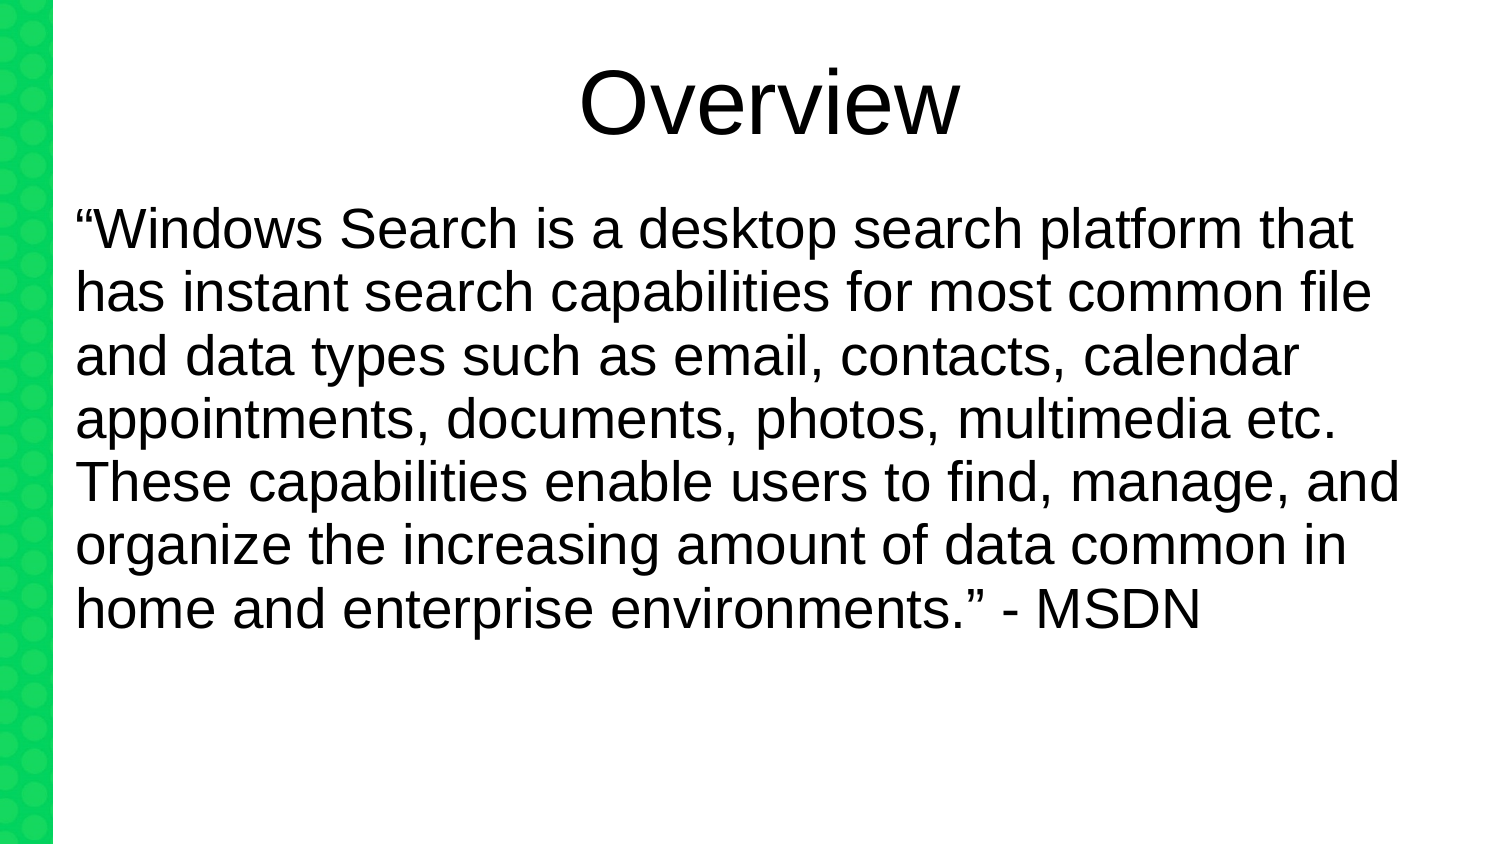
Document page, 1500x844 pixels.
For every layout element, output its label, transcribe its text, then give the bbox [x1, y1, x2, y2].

list “Windows Search is a desktop search platform that has instant search capabilities for most common file and data types such as email, contacts, calendar appointments, documents, photos, multimedia etc. These capabilities enable users to find, manage, and organize the increasing amount of data common in home and enterprise environments.” - MSDN [75, 197, 1425, 687]
picture [0, 0, 61, 844]
title Overview [143, 51, 1397, 154]
